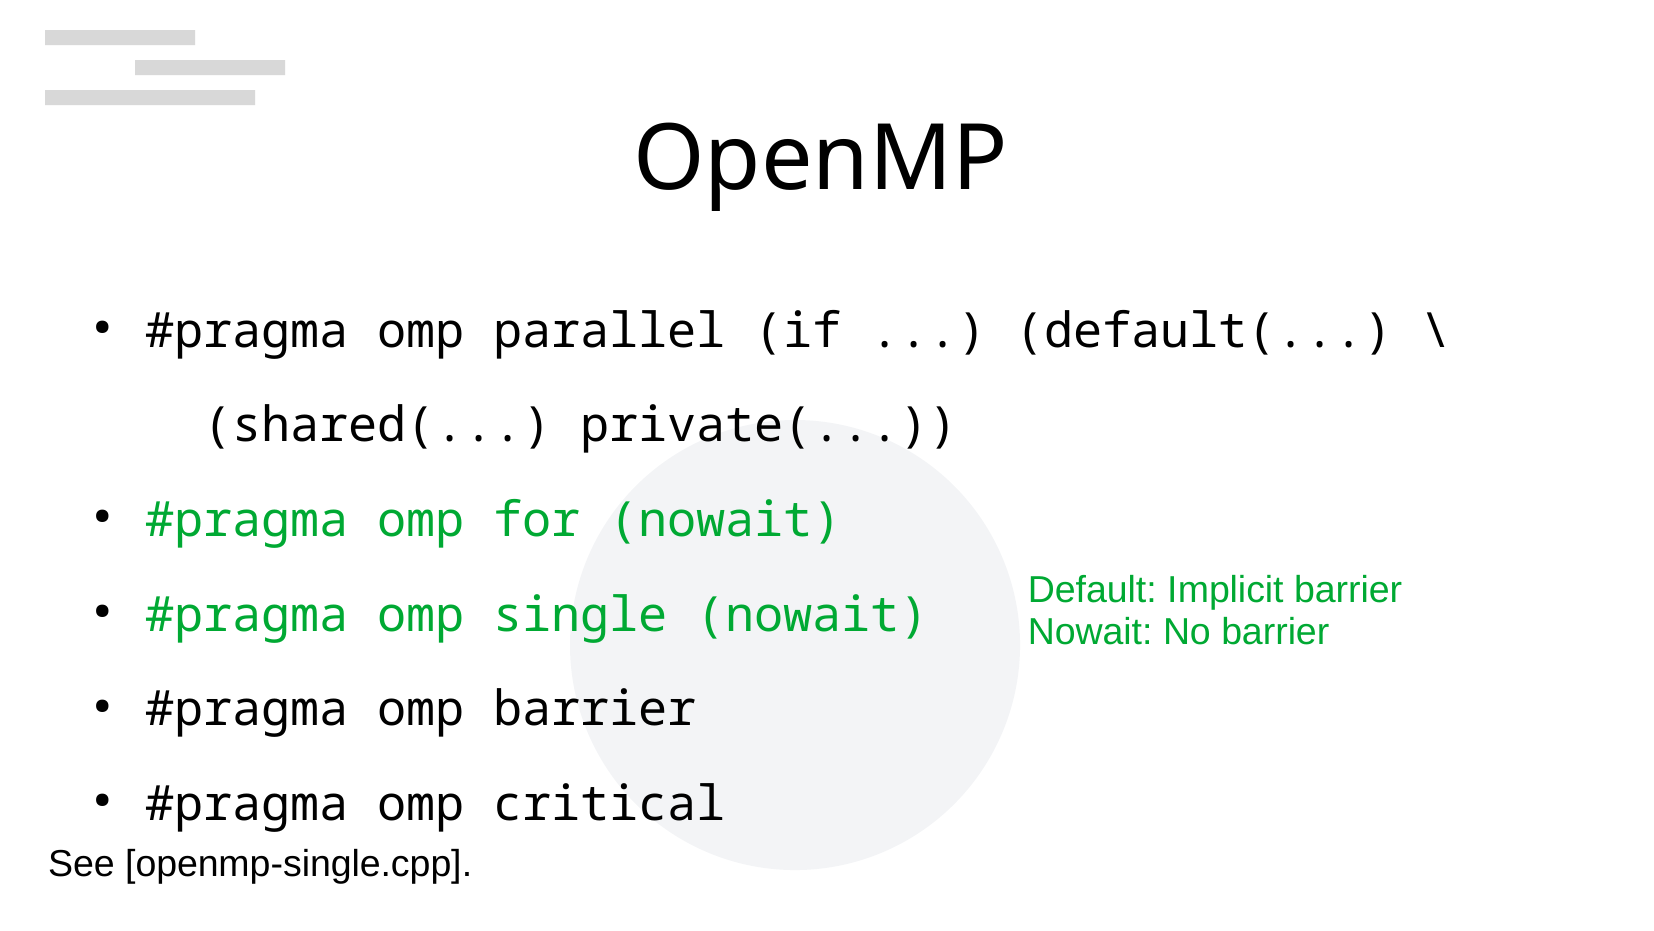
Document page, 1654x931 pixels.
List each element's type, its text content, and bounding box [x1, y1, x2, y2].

text_box See [openmp-single.cpp]. [33, 834, 591, 894]
title OpenMP [76, 76, 1565, 233]
text_box Default: Implicit barrier Nowait: No barrier [1013, 561, 1418, 660]
list #pragma omp parallel (if ...) (default(...) \ (shared(...) private(...)) #pragma omp for (nowait) #pragma omp single (nowait) #pragma omp barrier #pragma omp critical [76, 295, 1565, 835]
